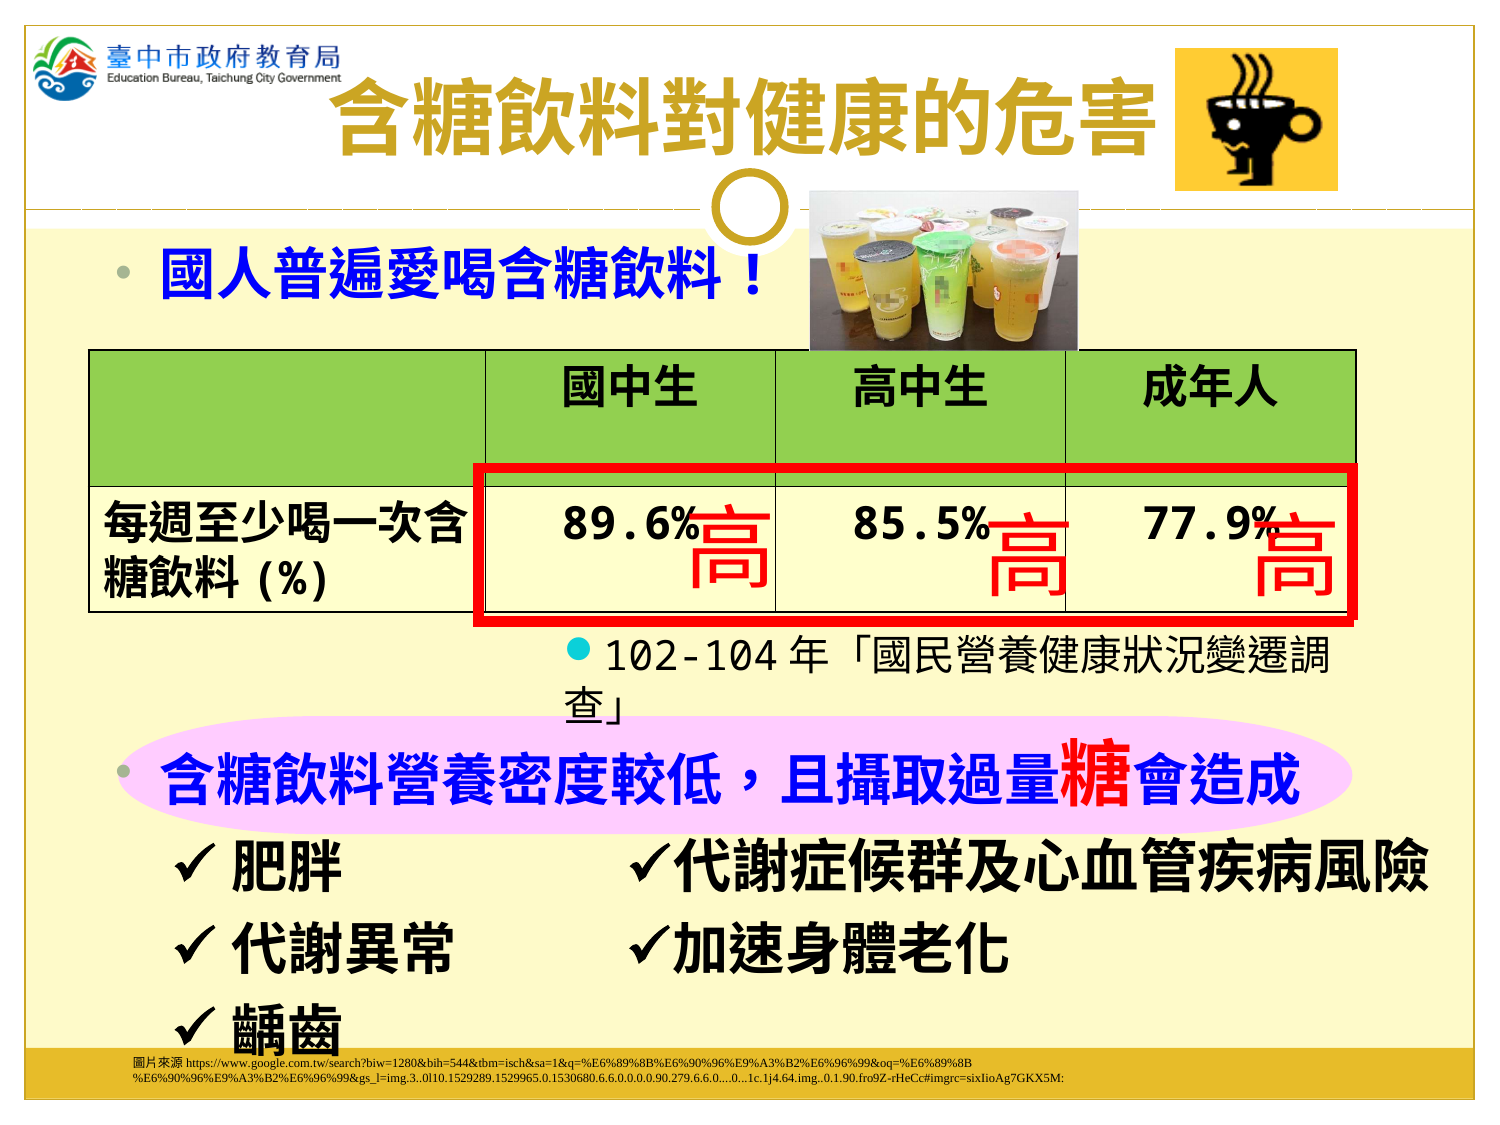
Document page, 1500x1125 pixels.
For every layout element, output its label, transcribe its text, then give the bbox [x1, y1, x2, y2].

table_cell 77.9% [1066, 487, 1347, 611]
title 含糖飲料對健康的危害 [88, 11, 1400, 173]
table_cell 85.5% [776, 487, 1065, 611]
text_box 高 [1234, 490, 1365, 616]
text_box 高 [968, 490, 1100, 616]
text_box 102-104年「國民營養健康狀況變遷調查」 [549, 621, 1394, 738]
table_cell 每週至少喝一次含糖飲料(%) [90, 487, 473, 611]
table_header 高中生 [776, 473, 1065, 486]
table_header 成年人 [1066, 473, 1347, 486]
picture [1175, 48, 1338, 191]
picture [809, 190, 1079, 351]
text_box 圖片來源https://www.google.com.tw/search?biw=1280&bih=544&tbm=isch&sa=1&q=%E6%89%8B%E6%90%96%E9%A3%B2%E6%96%99&oq=%E6%89%8B%E6%90%96%E9%A3%B2%E6%96%99&gs_l=img.3..0l10.1529289.1529965.0.1530680.6.6.0.0.0.0.90.279.6.6.0....0...1c.1j4.64.img..0.1.90.fro9Z-rHeCc#imgrc=sixIioAg7GKX5M: [118, 1046, 1191, 1093]
text_box 高 [669, 481, 801, 608]
table_cell 89.6% [486, 487, 775, 611]
table_header 高中生 [776, 351, 1065, 463]
table_header 成年人 [1066, 351, 1355, 463]
picture [29, 30, 348, 103]
table_header 國中生 [486, 351, 775, 463]
list 國人普遍愛喝含糖飲料! 含糖飲料營養密度較低，且攝取過量糖會造成 肥胖 代謝症候群及心血管疾病風險 代謝異常 加速身體老化 齲齒 [100, 148, 1459, 1083]
table_header 國中生 [486, 473, 775, 486]
table_header [90, 351, 485, 486]
